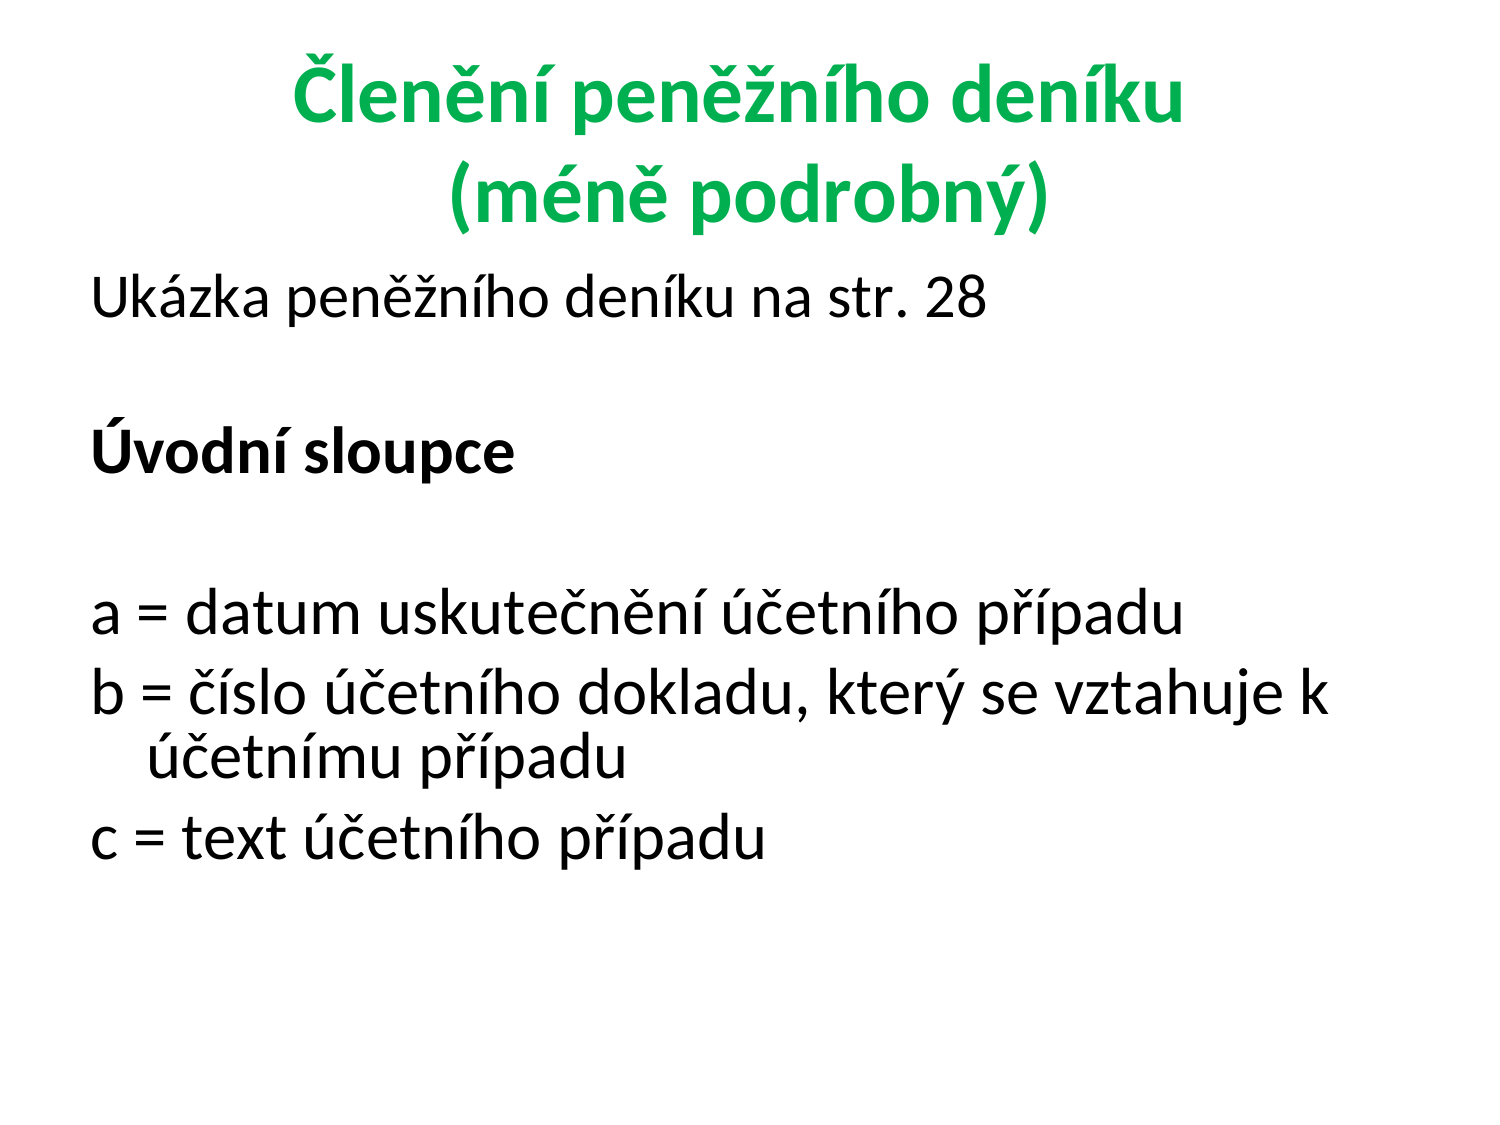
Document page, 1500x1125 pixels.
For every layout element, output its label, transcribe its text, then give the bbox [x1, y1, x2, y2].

list Ukázka peněžního deníku na str. 28 Úvodní sloupce a = datum uskutečnění účetního případu b = číslo účetního dokladu, který se vztahuje k účetnímu případu c = text účetního případu [75, 262, 1426, 1006]
title Členění peněžního deníku (méně podrobný) [75, 31, 1426, 247]
